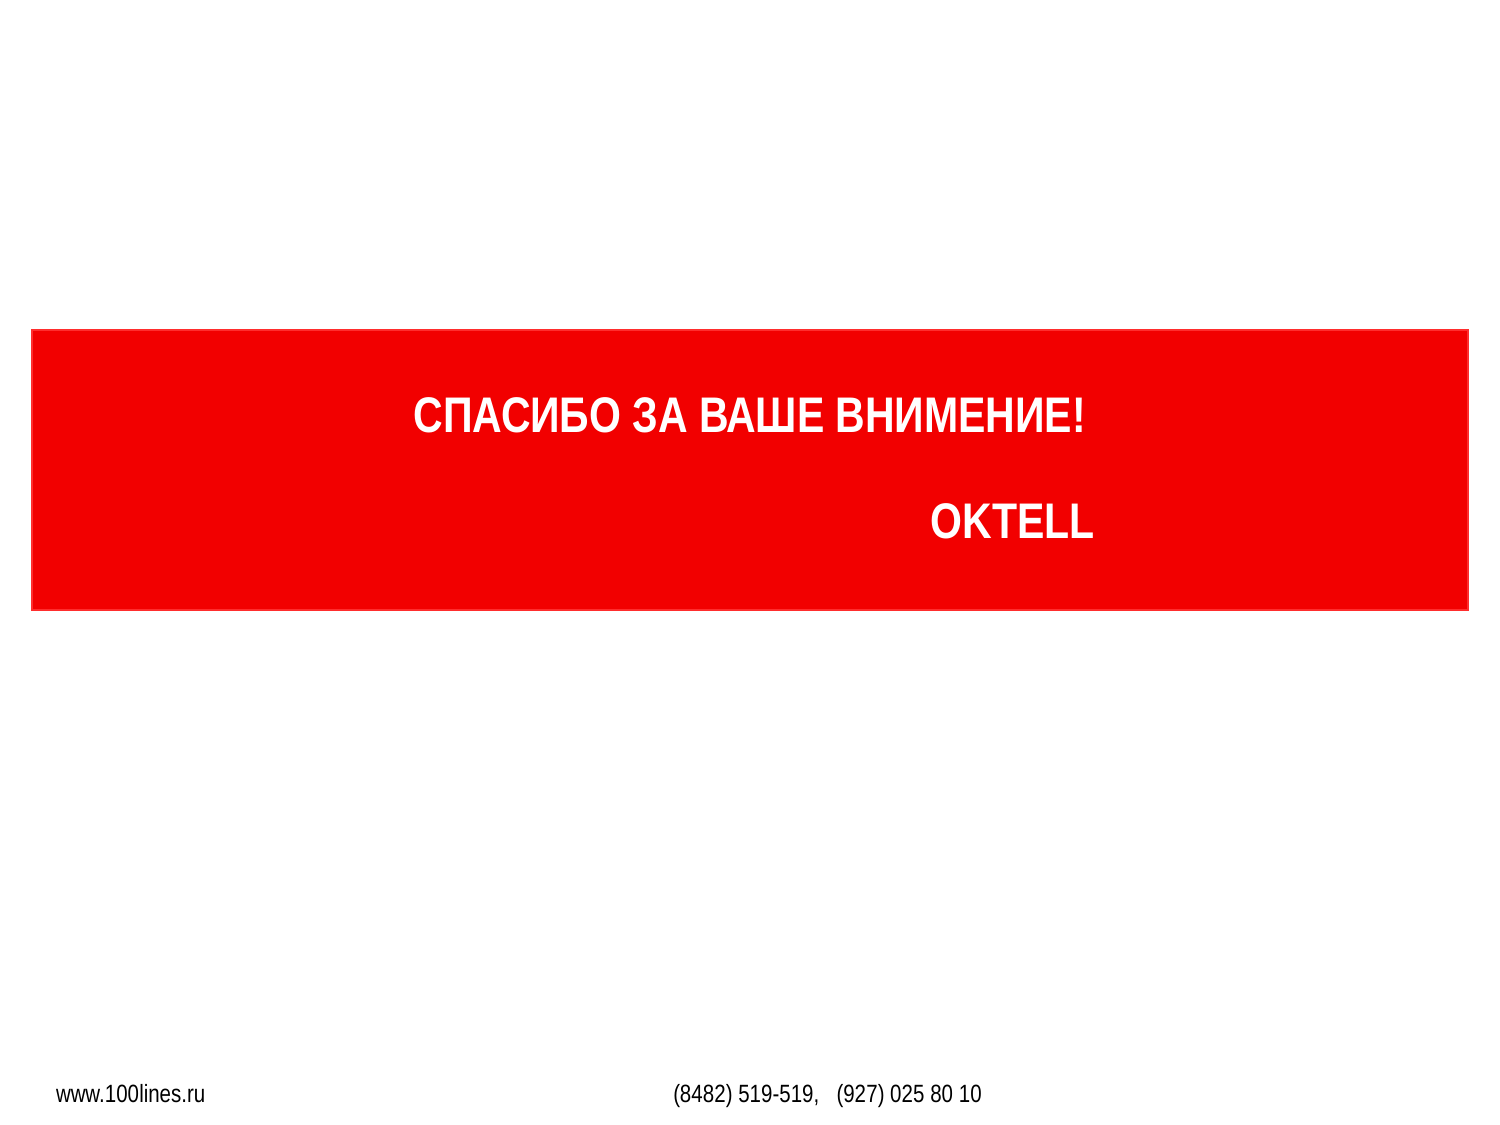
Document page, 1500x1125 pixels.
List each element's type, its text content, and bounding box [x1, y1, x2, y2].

text_box www.100lines.ru (8482) 519-519, (927) 025 80 10 [41, 1070, 1459, 1103]
text_box СПАСИБО ЗА ВАШЕ ВНИМЕНИЕ! OKTELL [31, 329, 1469, 610]
